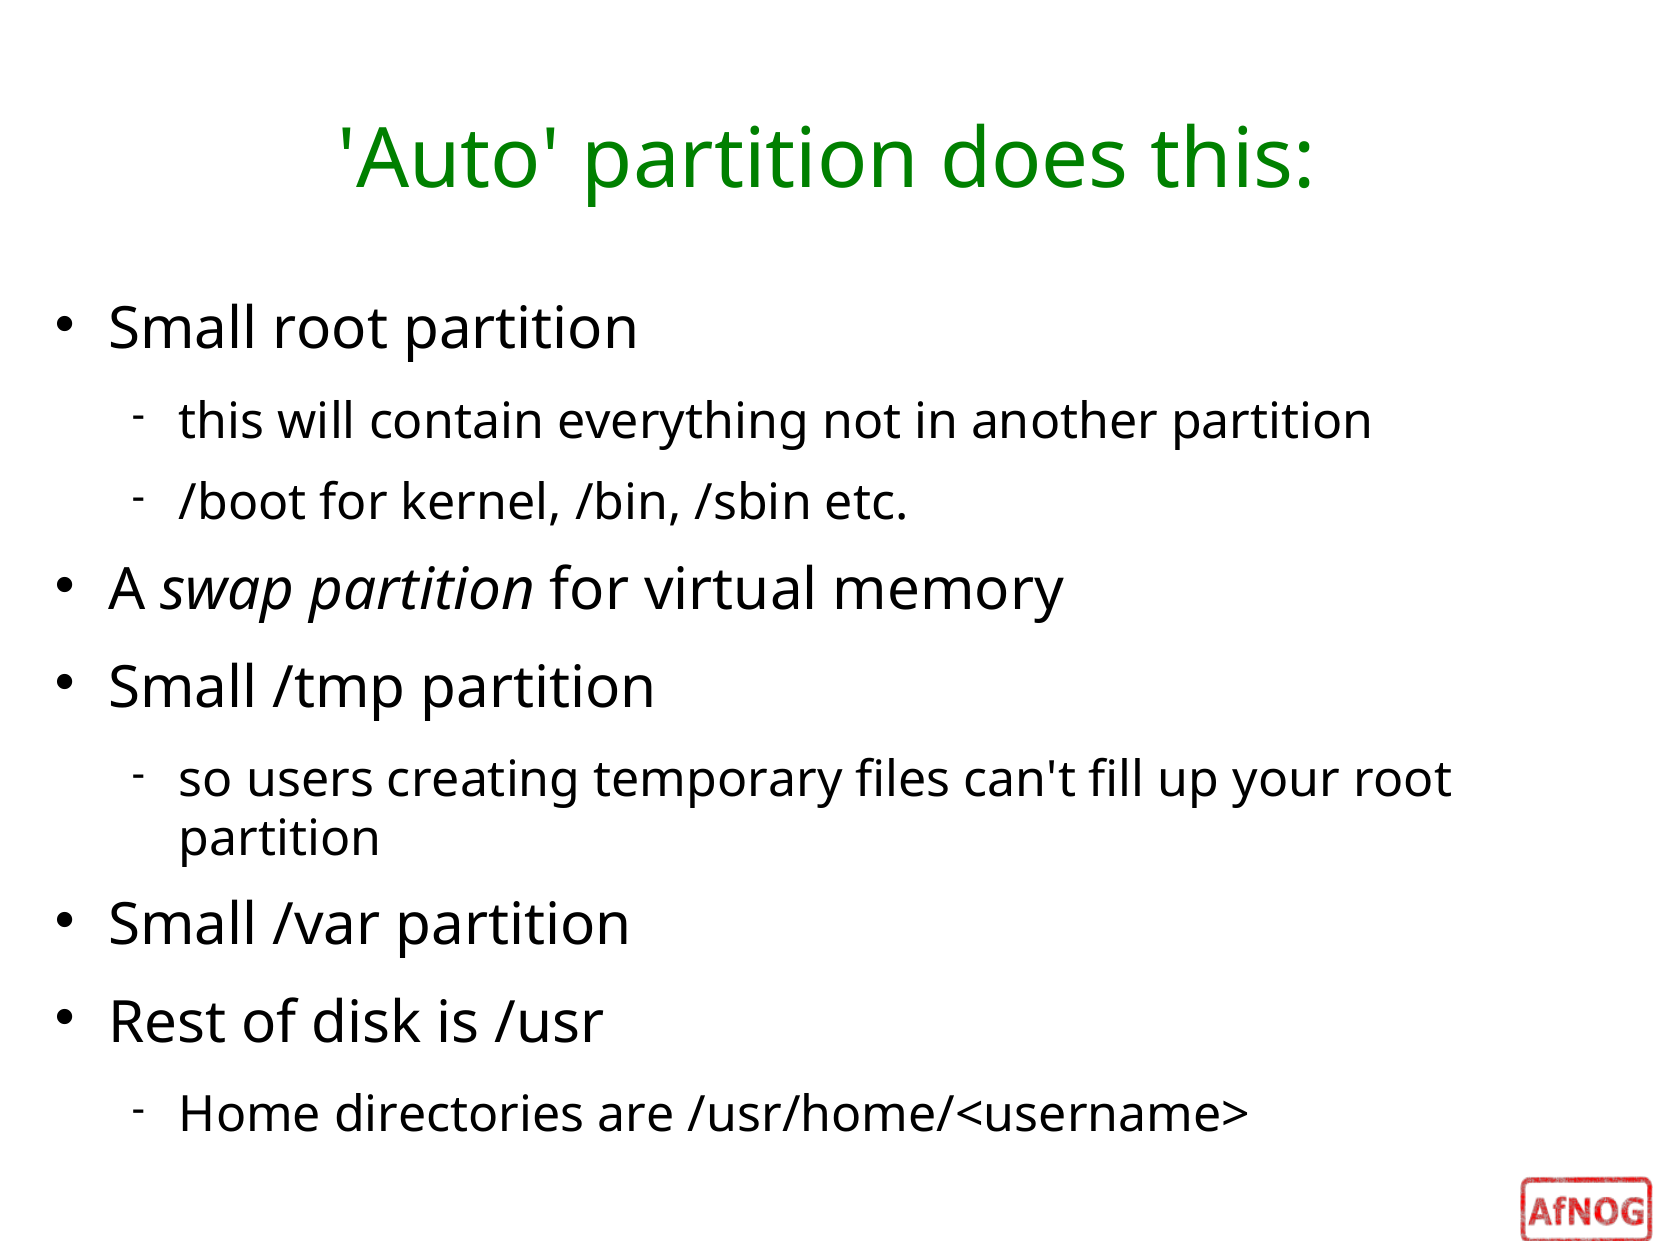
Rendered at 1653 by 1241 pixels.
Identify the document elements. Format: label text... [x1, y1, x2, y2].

text_box 'Auto' partition does this: [121, 73, 1533, 241]
picture [1519, 1175, 1653, 1241]
text_box Small root partition this will contain everything not in another partition /boot for kernel, /bin, /sbin etc. A swap partition for virtual memory Small /tmp partition so users creating temporary files can't fill up your root partition Small /var partition Rest of disk is /usr Home directories are /usr/home/<username> [37, 291, 1613, 1116]
